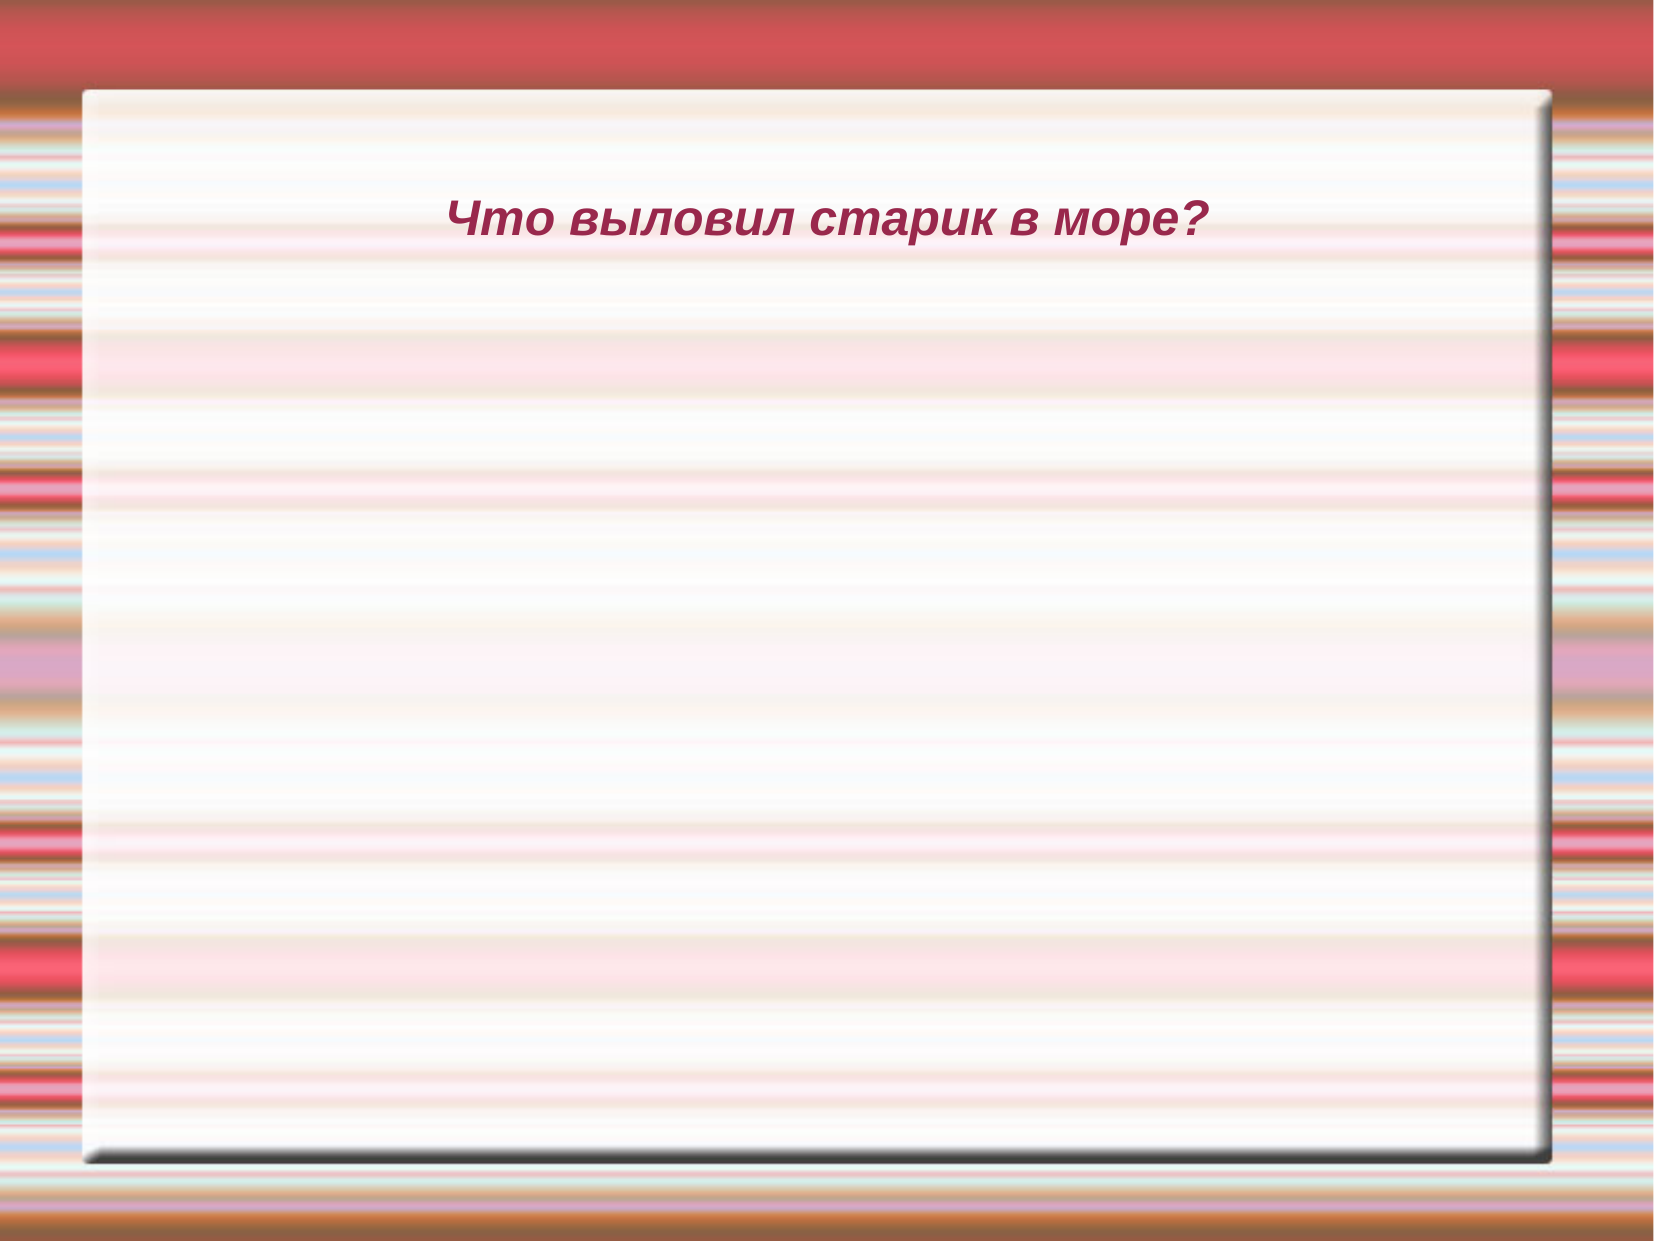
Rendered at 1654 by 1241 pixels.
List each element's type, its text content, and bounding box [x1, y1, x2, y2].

picture [0, 0, 1654, 1241]
title Что выловил старик в море? [121, 114, 1534, 322]
